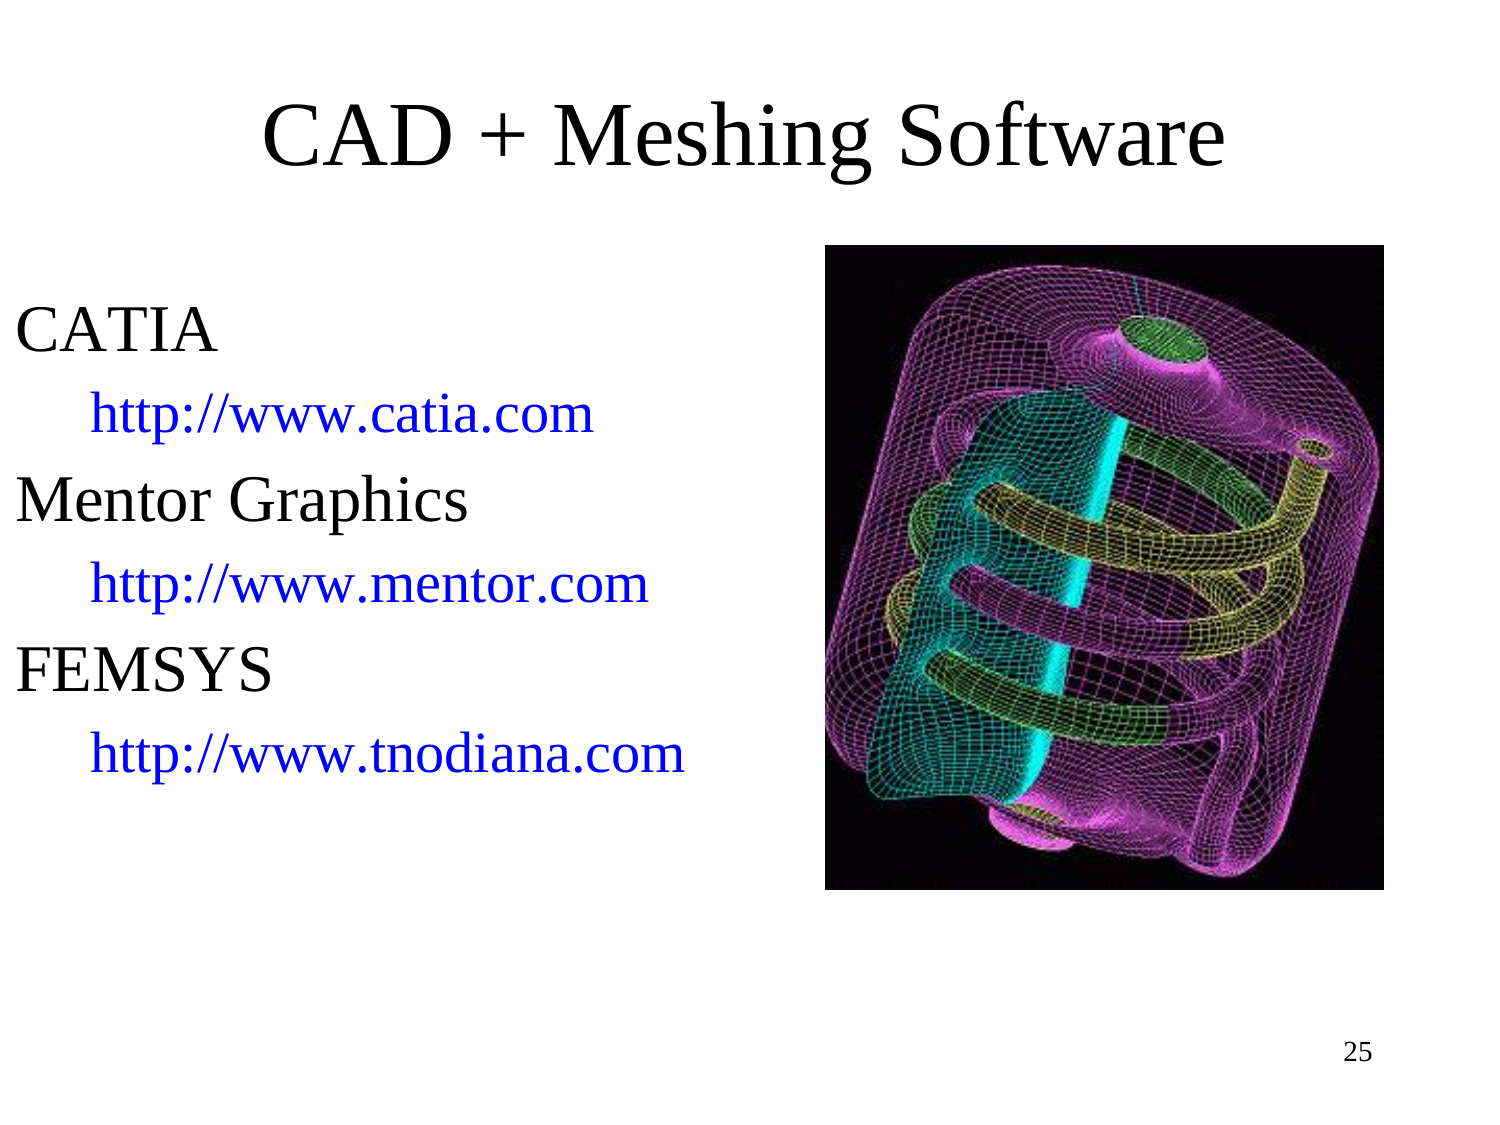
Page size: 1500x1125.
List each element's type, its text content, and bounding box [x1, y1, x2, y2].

list CATIA http://www.catia.com Mentor Graphics http://www.mentor.com FEMSYS http://www.tnodiana.com [0, 284, 1276, 960]
title CAD + Meshing Software [107, 40, 1383, 229]
picture [825, 245, 1384, 890]
text_box <number> [1074, 1025, 1388, 1101]
